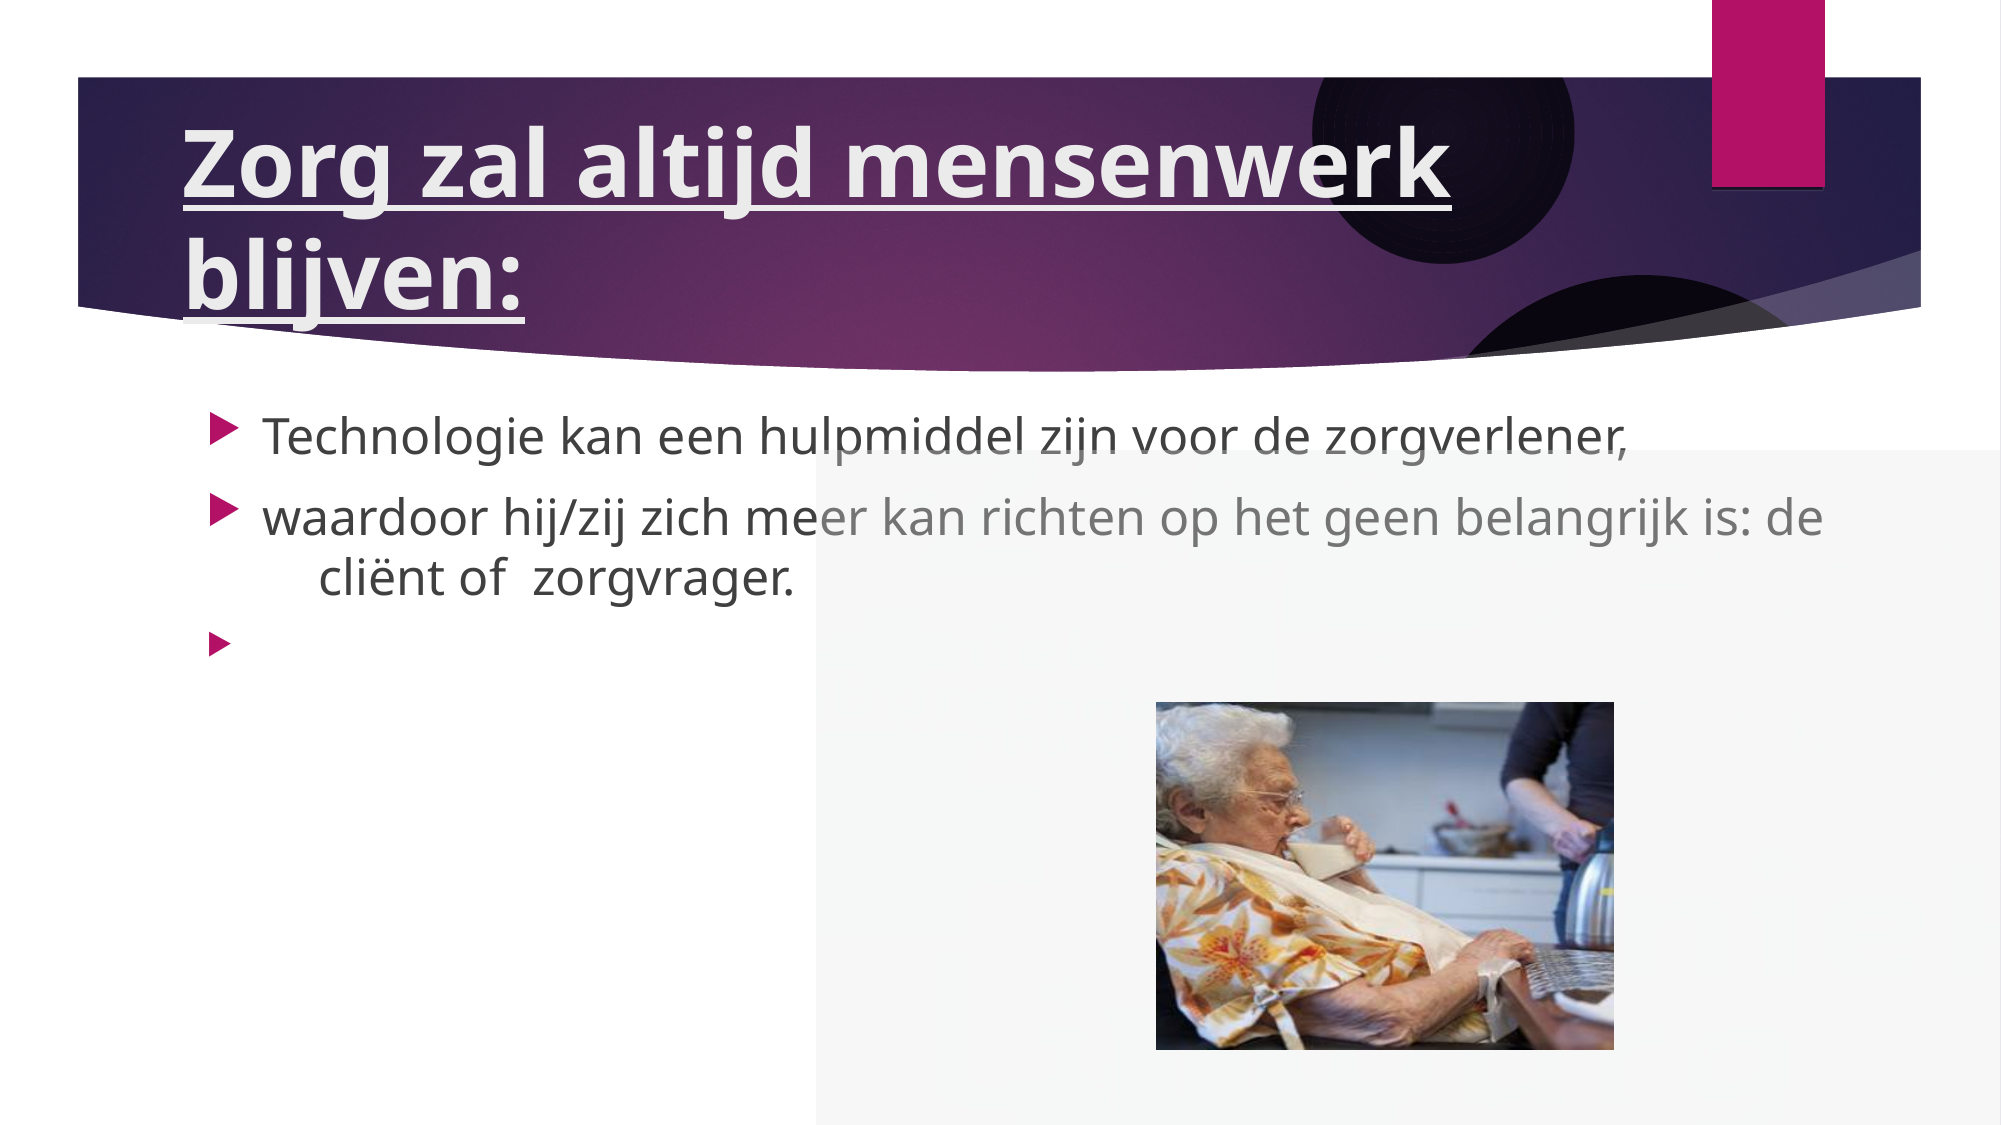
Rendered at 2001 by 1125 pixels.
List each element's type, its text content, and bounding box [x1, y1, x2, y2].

title Zorg zal altijd mensenwerk blijven: [168, 96, 1763, 255]
list Technologie kan een hulpmiddel zijn voor de zorgverlener, waardoor hij/zij zich meer kan richten op het geen belangrijk is: de cliënt of zorgvrager. [191, 396, 1867, 1010]
picture [816, 450, 2000, 1125]
